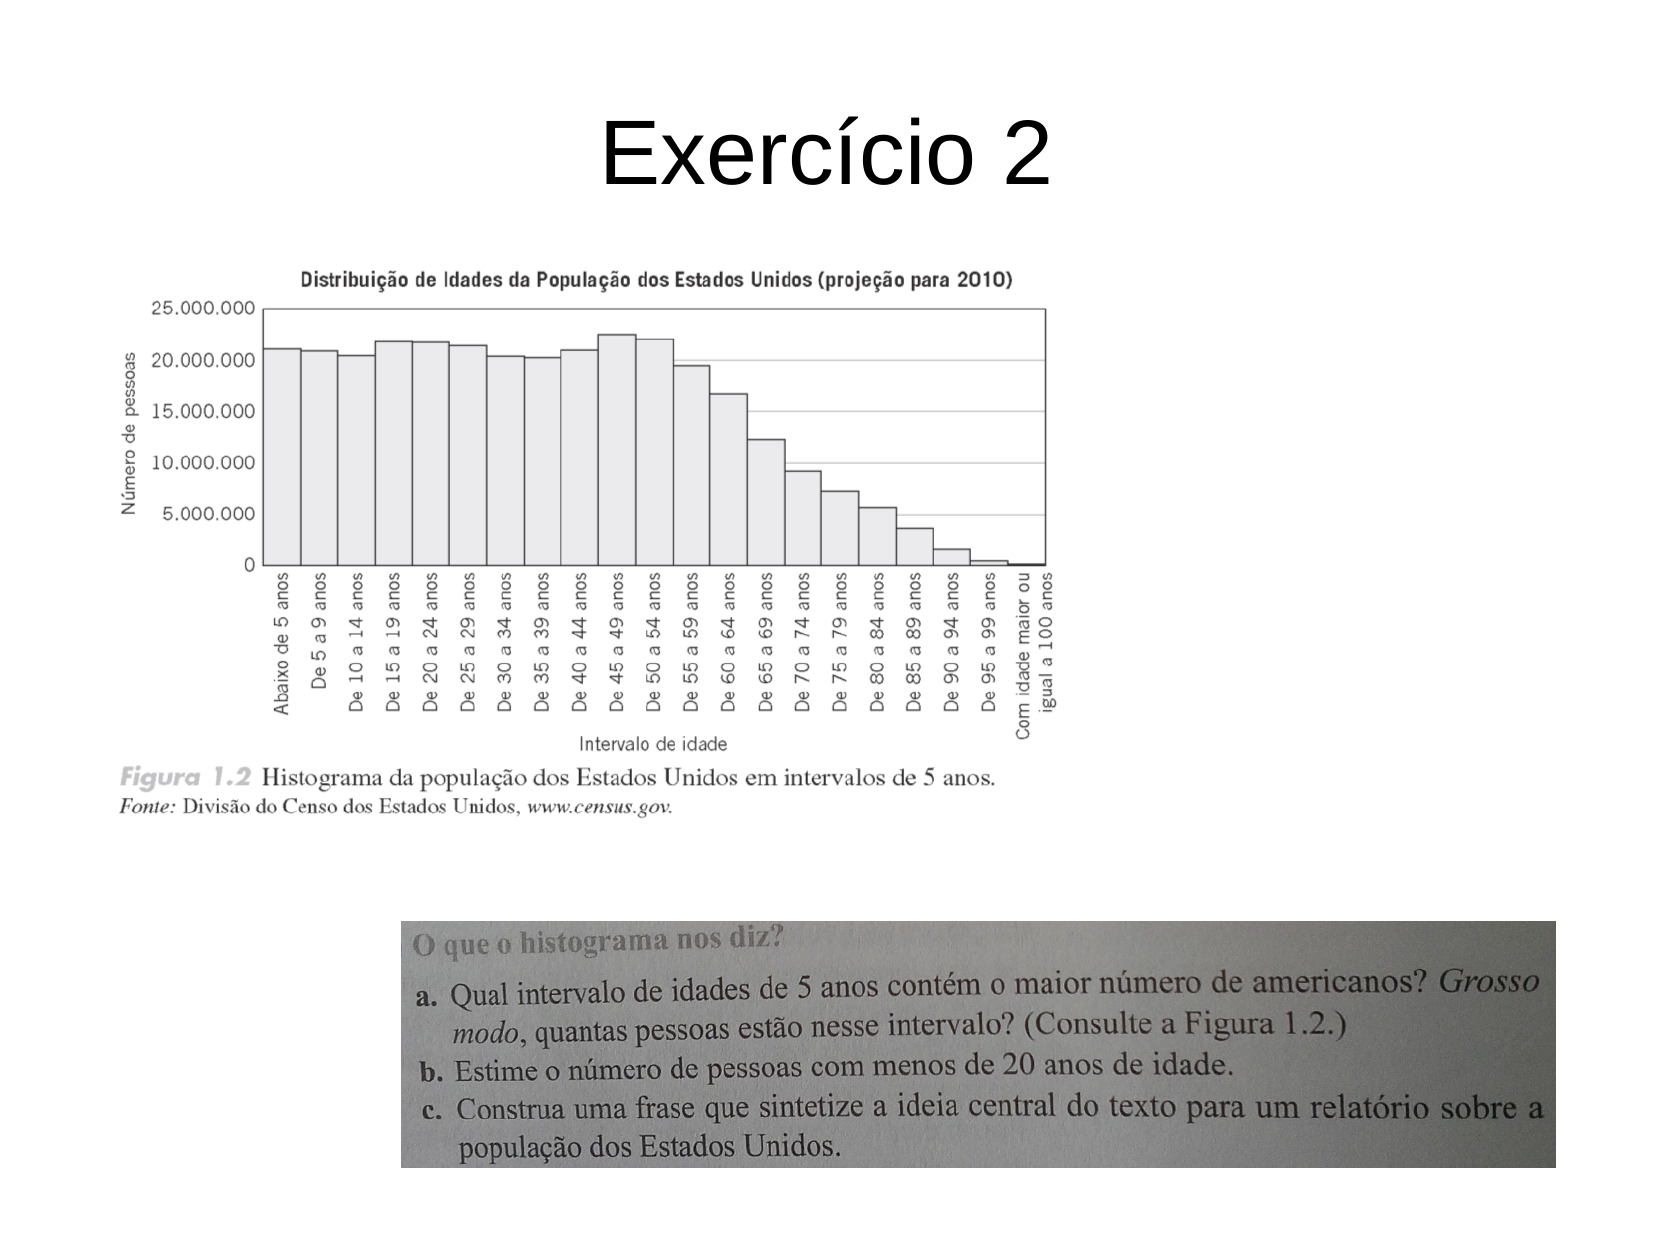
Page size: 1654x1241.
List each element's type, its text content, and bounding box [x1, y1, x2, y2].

picture [73, 221, 1105, 841]
title Exercício 2 [82, 49, 1571, 257]
picture [401, 921, 1556, 1168]
